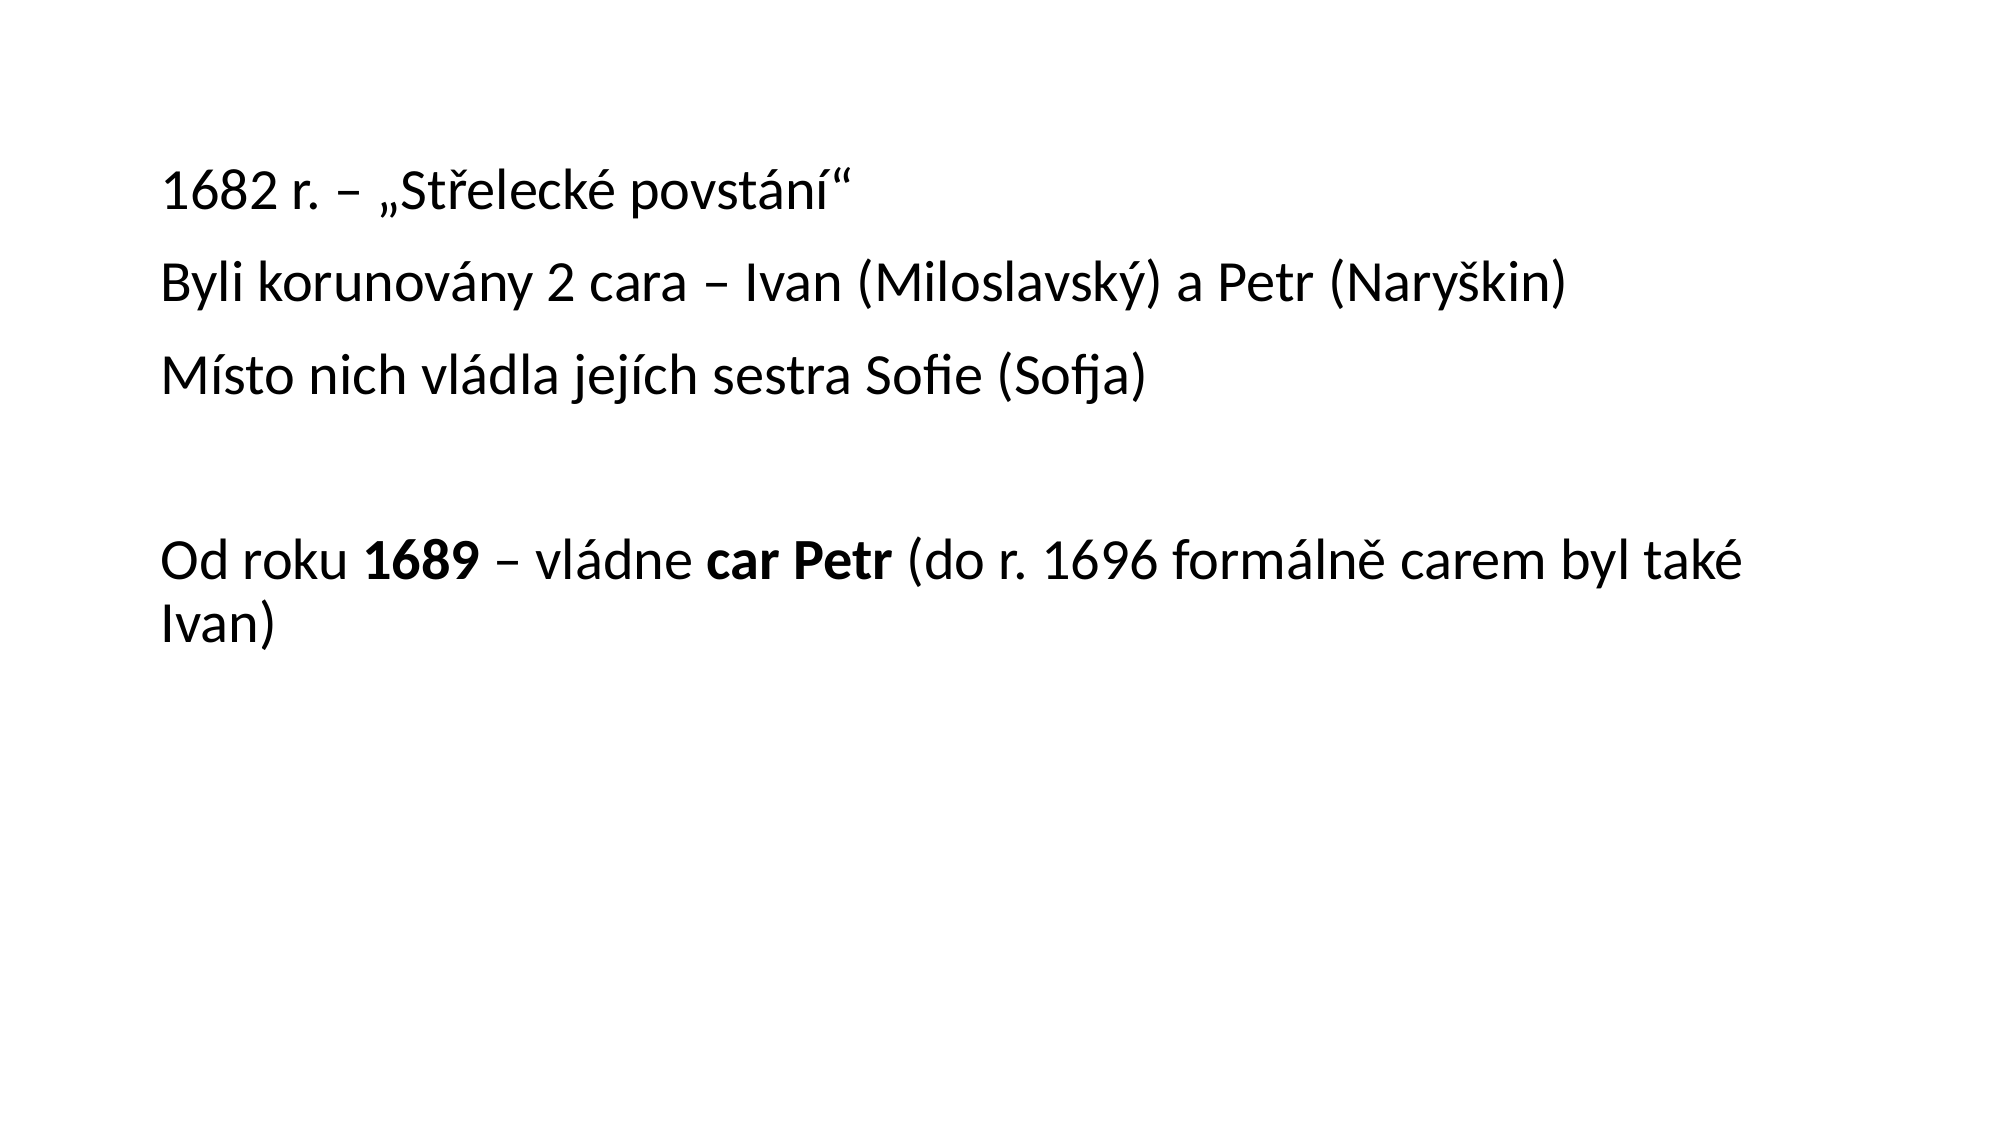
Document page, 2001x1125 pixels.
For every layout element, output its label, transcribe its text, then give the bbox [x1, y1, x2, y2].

list 1682 r. – „Střelecké povstání“ Byli korunovány 2 cara – Ivan (Miloslavský) a Petr (Naryškin) Místo nich vládla jejích sestra Sofie (Sofja) Od roku 1689 – vládne car Petr (do r. 1696 formálně carem byl také Ivan) [145, 151, 1871, 866]
